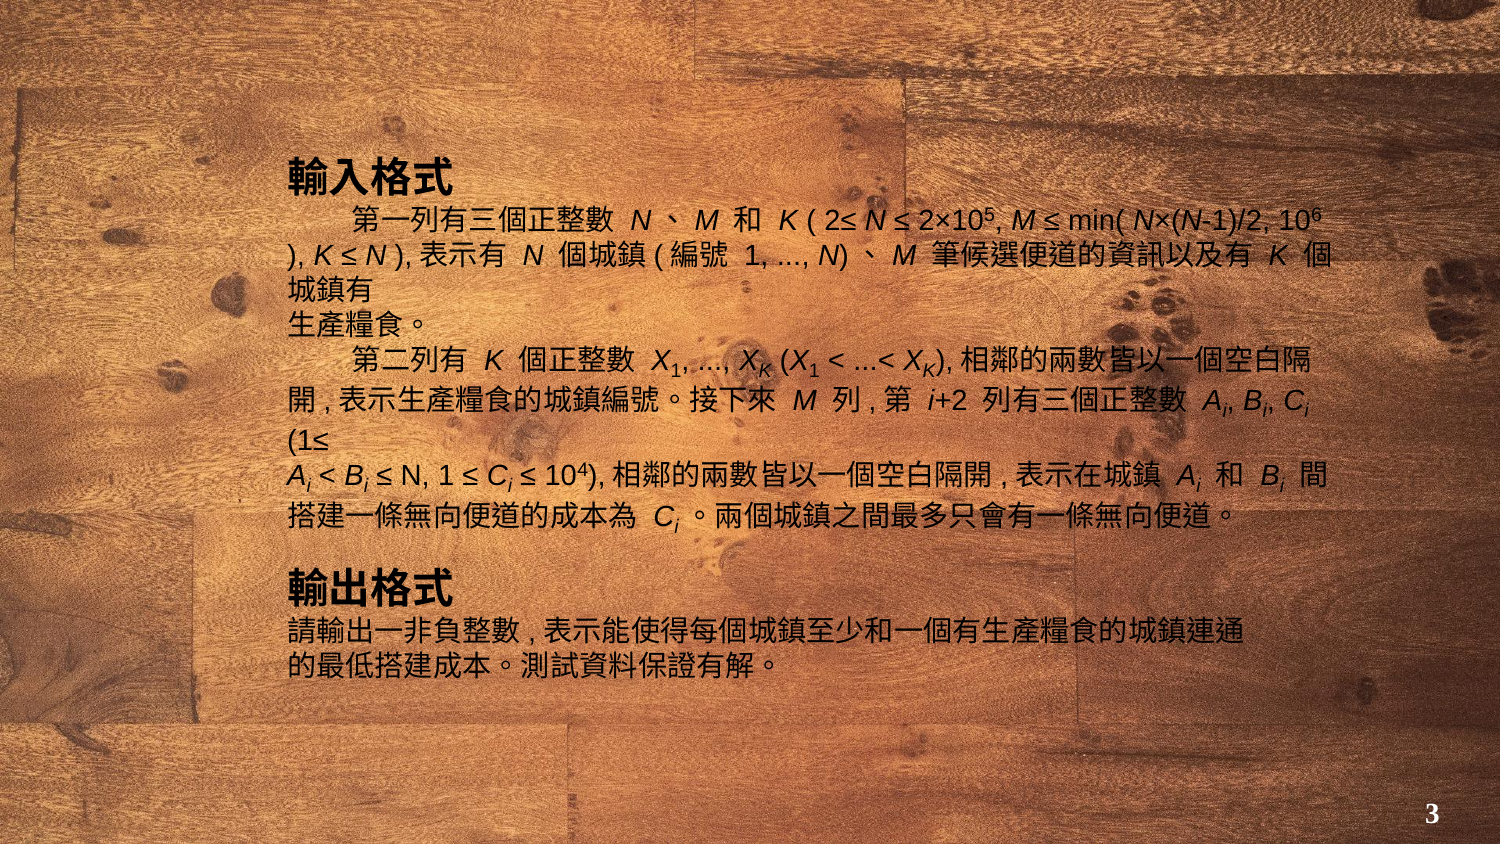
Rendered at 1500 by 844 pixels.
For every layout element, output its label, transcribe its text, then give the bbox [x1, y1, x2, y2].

text_box 輸入格式 第一列有三個正整數 N、M 和 K ( 2≤ N ≤ 2×105, M ≤ min( N×(N-1)/2, 106 ), K ≤ N ),表示有 N 個城鎮(編號 1, ..., N)、M 筆候選便道的資訊以及有 K 個城鎮有 生產糧食。 第二列有 K 個正整數 X1, ..., XK (X1 < ...< XK),相鄰的兩數皆以一個空白隔 開,表示生產糧食的城鎮編號。接下來 M 列,第 i+2 列有三個正整數 Ai, Bi, Ci (1≤ Ai < Bi ≤ N, 1 ≤ Ci ≤ 104),相鄰的兩數皆以一個空白隔開,表示在城鎮 Ai 和 Bi 間 搭建一條無向便道的成本為 Ci。兩個城鎮之間最多只會有一條無向便道。 輸出格式 請輸出一非負整數,表示能使得每個城鎮至少和一個有生產糧食的城鎮連通 的最低搭建成本。測試資料保證有解。 [272, 119, 1362, 725]
slide_number 3 [1410, 779, 1500, 844]
